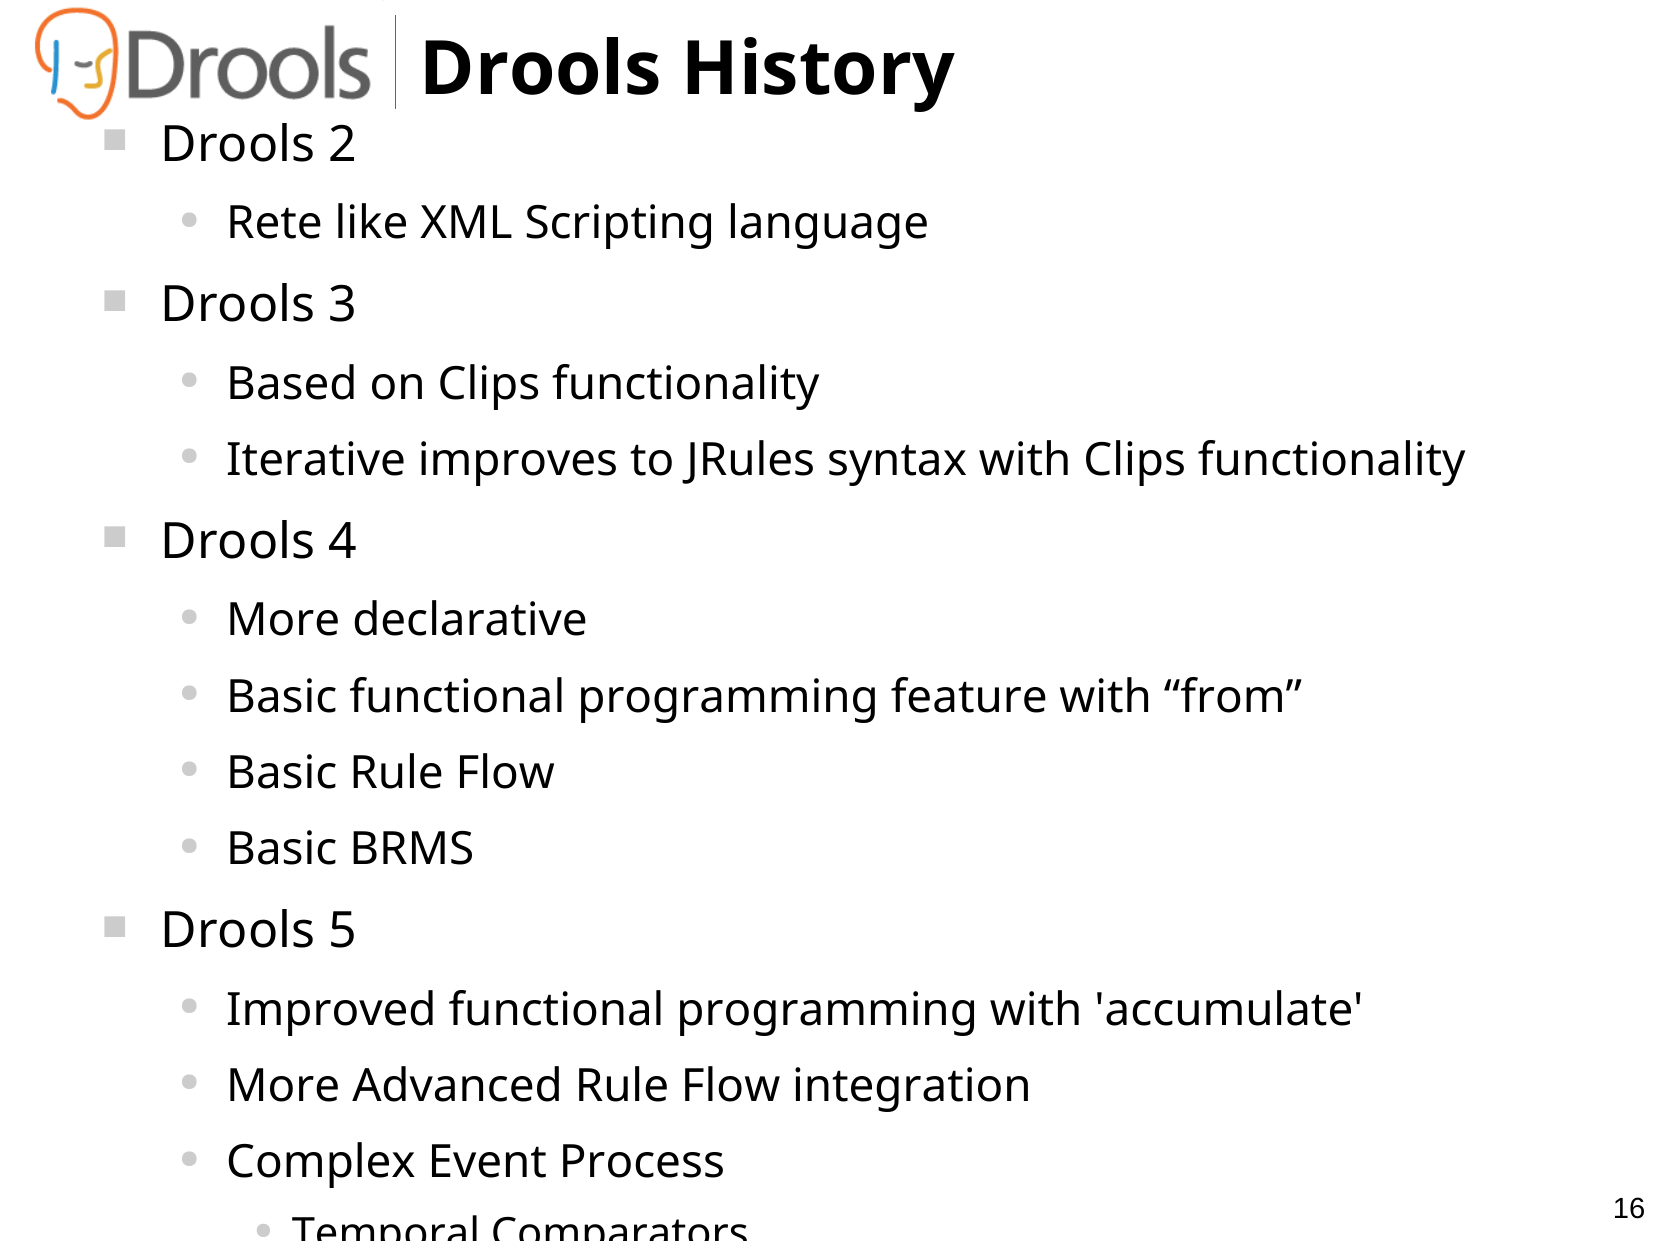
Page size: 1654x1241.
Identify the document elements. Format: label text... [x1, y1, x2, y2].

title Drools History [419, 12, 1630, 118]
picture [29, 0, 384, 126]
list Drools 2 Rete like XML Scripting language Drools 3 Based on Clips functionality Iterative improves to JRules syntax with Clips functionality Drools 4 More declarative Basic functional programming feature with “from” Basic Rule Flow Basic BRMS Drools 5 Improved functional programming with 'accumulate' More Advanced Rule Flow integration Complex Event Process Temporal Comparators Sliding Time Windows Production ready BRMS [104, 107, 1517, 1209]
